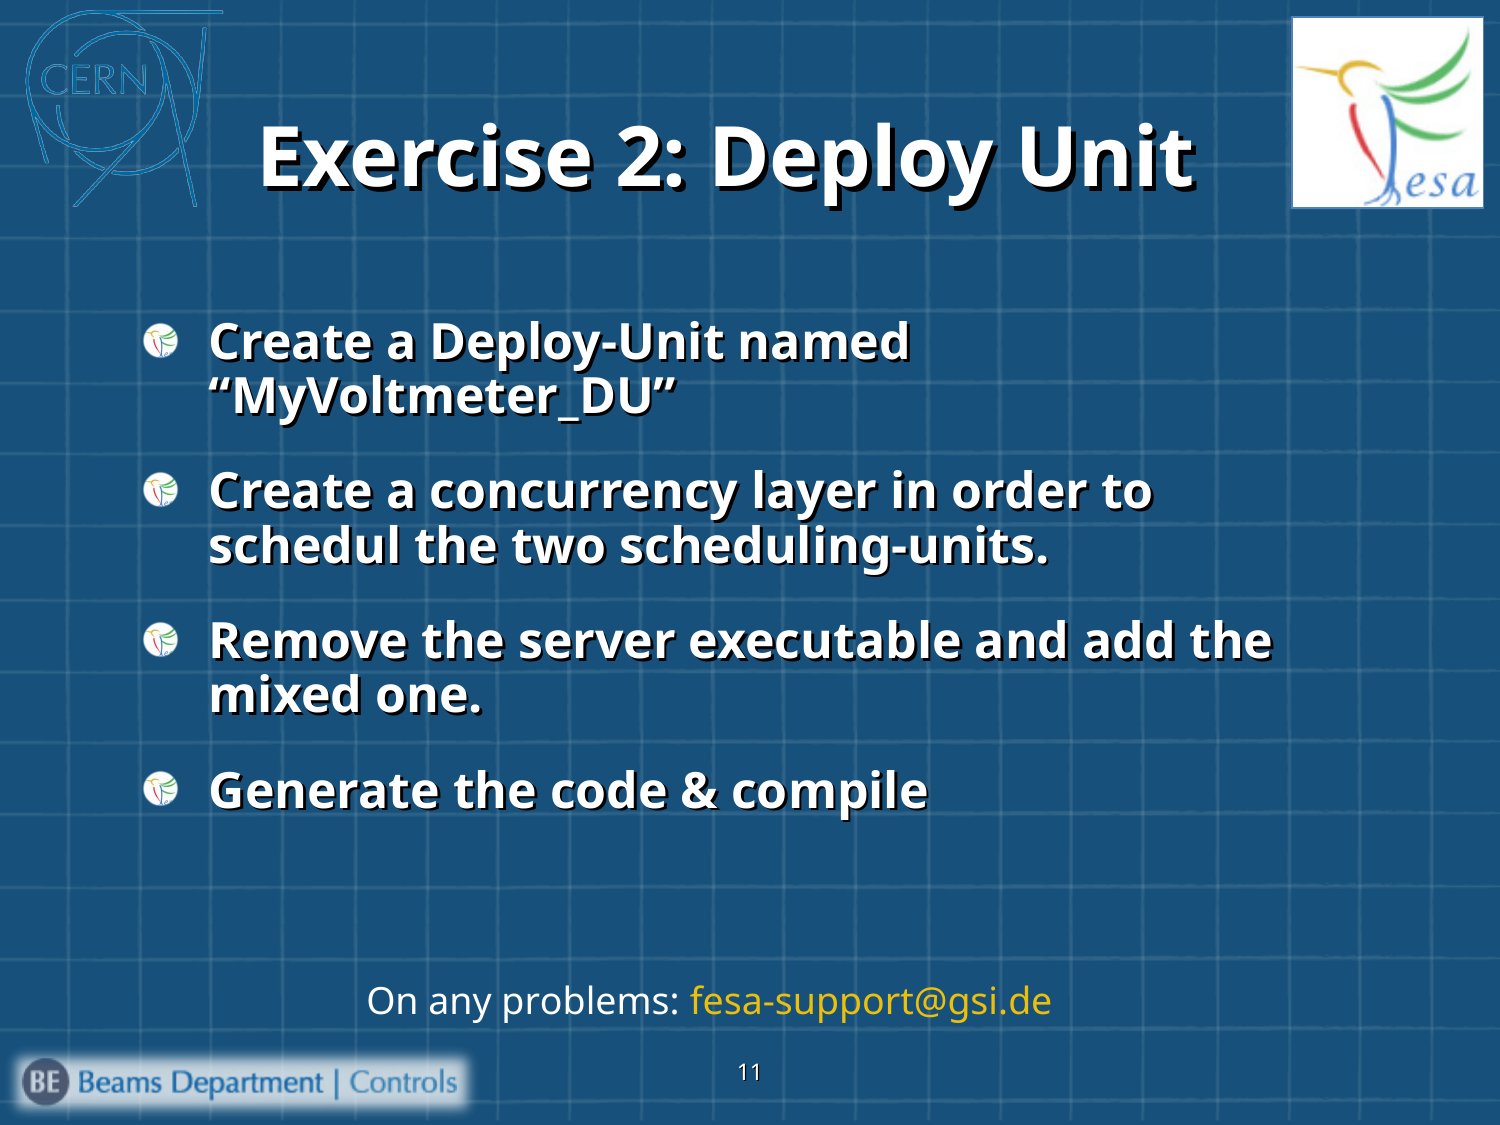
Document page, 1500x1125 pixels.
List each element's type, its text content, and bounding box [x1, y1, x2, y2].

title Exercise 2: Deploy Unit [104, 17, 1348, 290]
text_box <number> [687, 1042, 813, 1103]
list Create a Deploy-Unit named “MyVoltmeter_DU” Create a concurrency layer in order to schedul the two scheduling-units. Remove the server executable and add the mixed one. Generate the code & compile [127, 308, 1372, 1043]
text_box On any problems: fesa-support@gsi.de [351, 969, 1078, 1036]
picture [0, 0, 1500, 1125]
